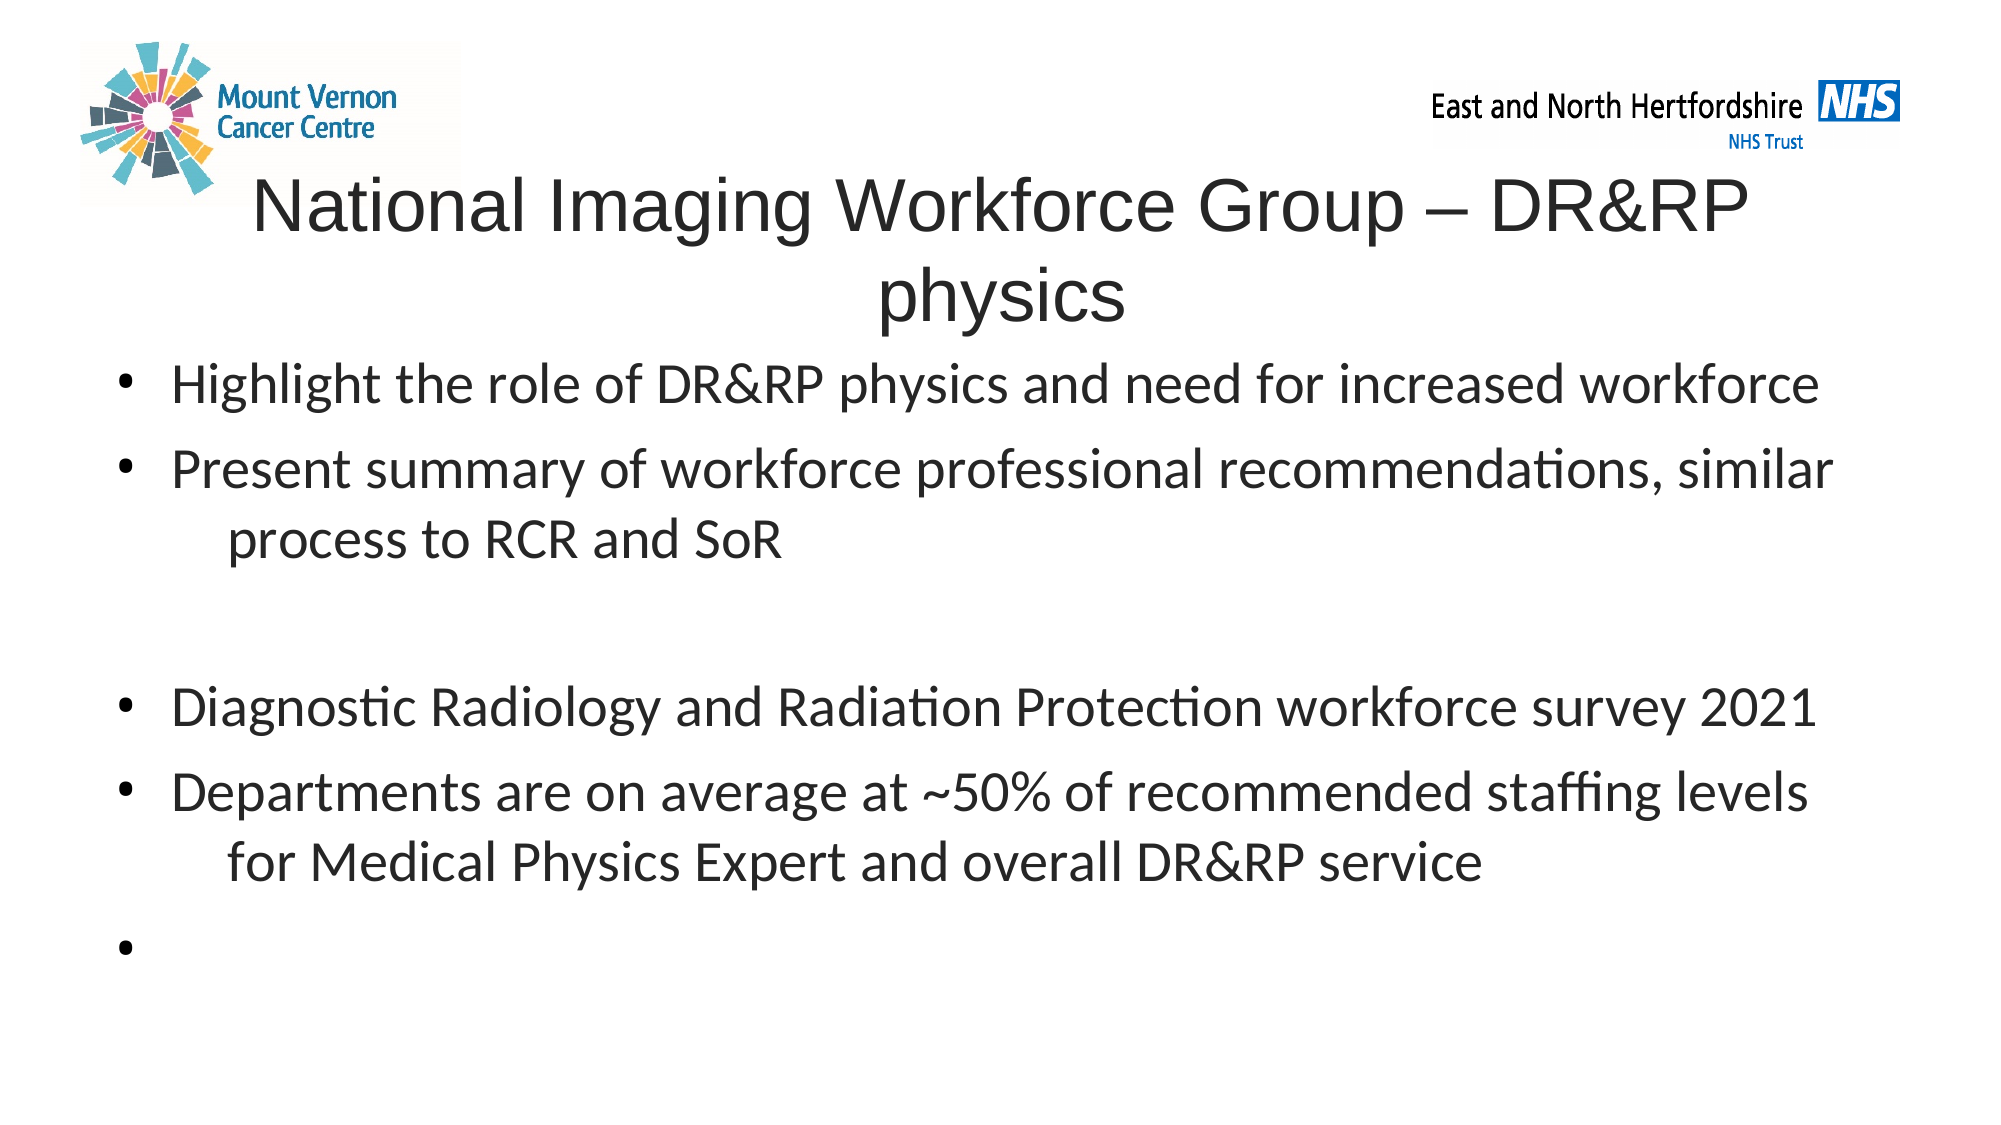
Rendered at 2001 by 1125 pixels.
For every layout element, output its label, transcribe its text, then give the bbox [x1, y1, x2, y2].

title National Imaging Workforce Group – DR&RP physics [102, 148, 1903, 315]
list Highlight the role of DR&RP physics and need for increased workforce Present summary of workforce professional recommendations, similar process to RCR and SoR Diagnostic Radiology and Radiation Protection workforce survey 2021 Departments are on average at ~50% of recommended staffing levels for Medical Physics Expert and overall DR&RP service [99, 338, 1900, 1005]
